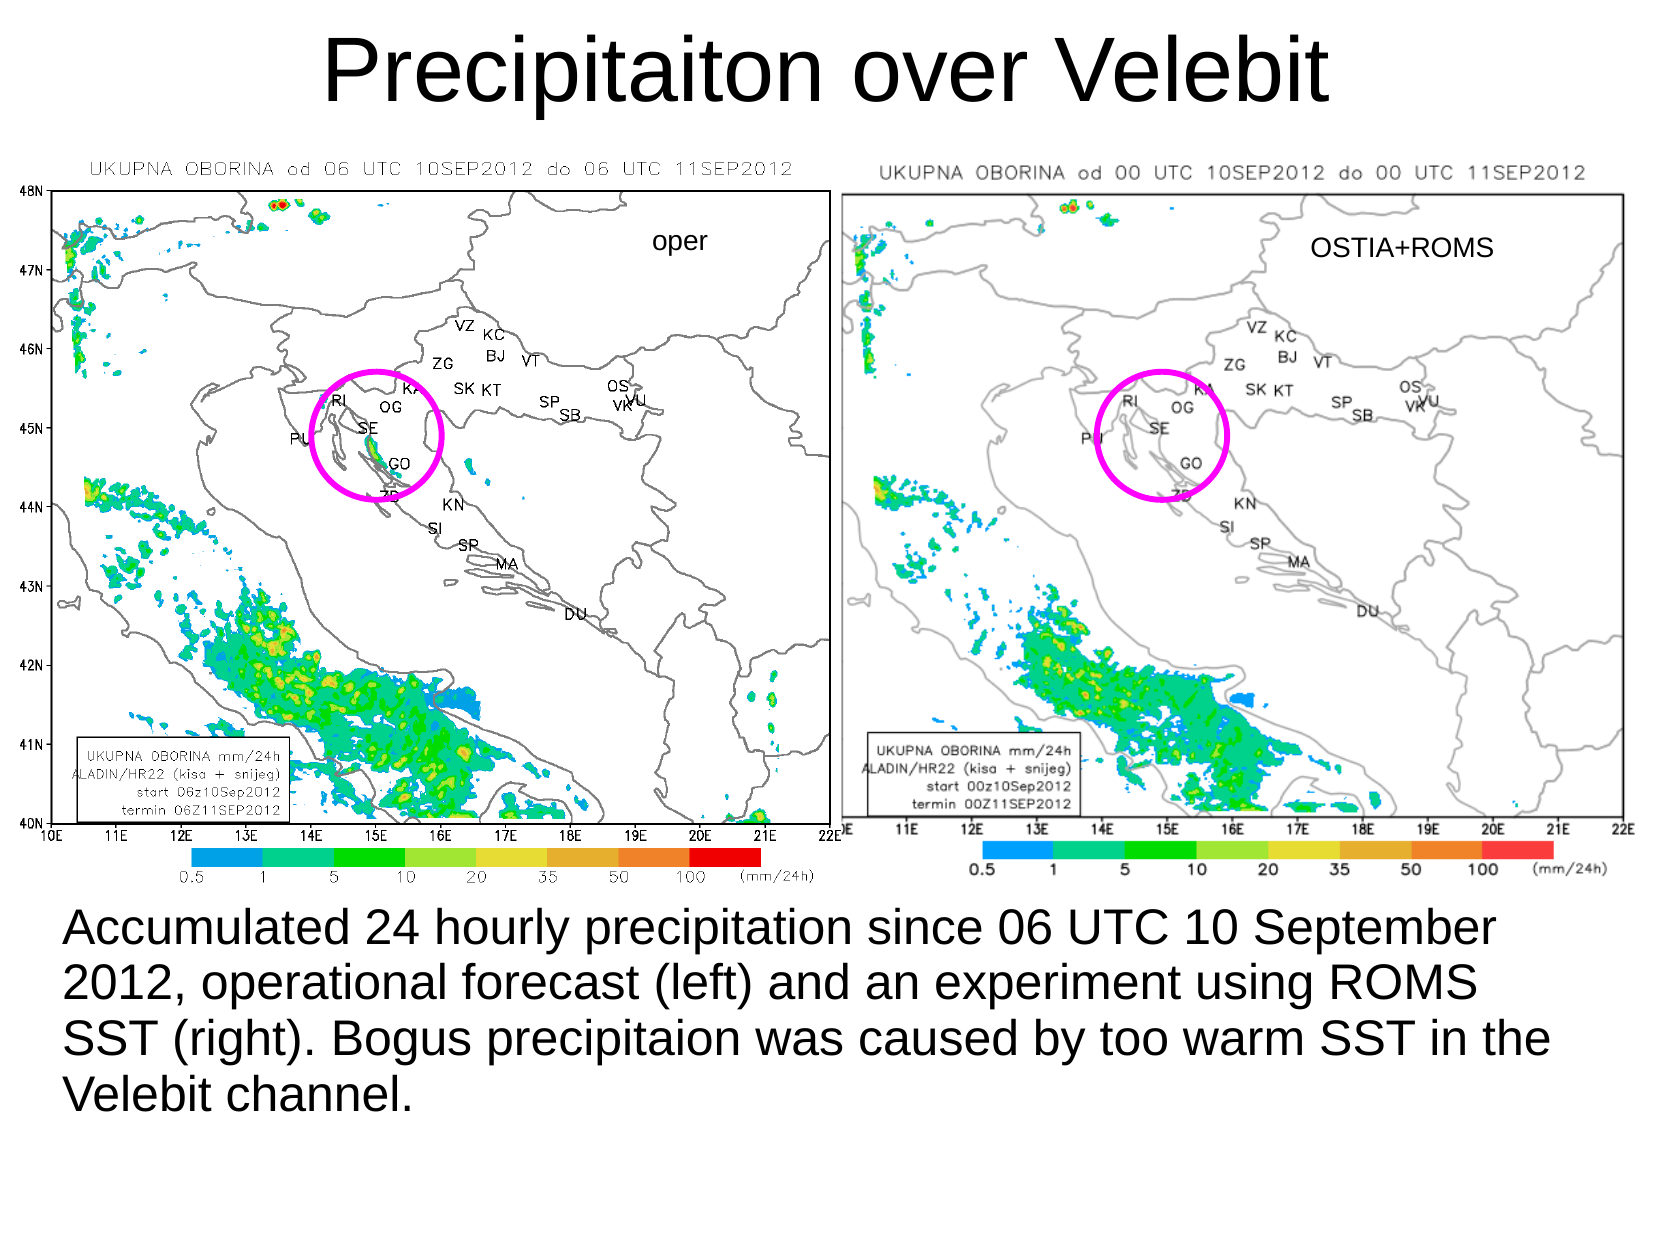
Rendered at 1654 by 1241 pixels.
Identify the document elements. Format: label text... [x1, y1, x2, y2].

text_box oper [637, 218, 753, 280]
picture [0, 123, 1654, 891]
text_box OSTIA+ROMS [1295, 224, 1602, 287]
title Precipitaiton over Velebit [82, 18, 1571, 122]
text_box Accumulated 24 hourly precipitation since 06 UTC 10 September 2012, operational forecast (left) and an experiment using ROMS SST (right). Bogus precipitaion was caused by too warm SST in the Velebit channel. [47, 891, 1583, 1186]
